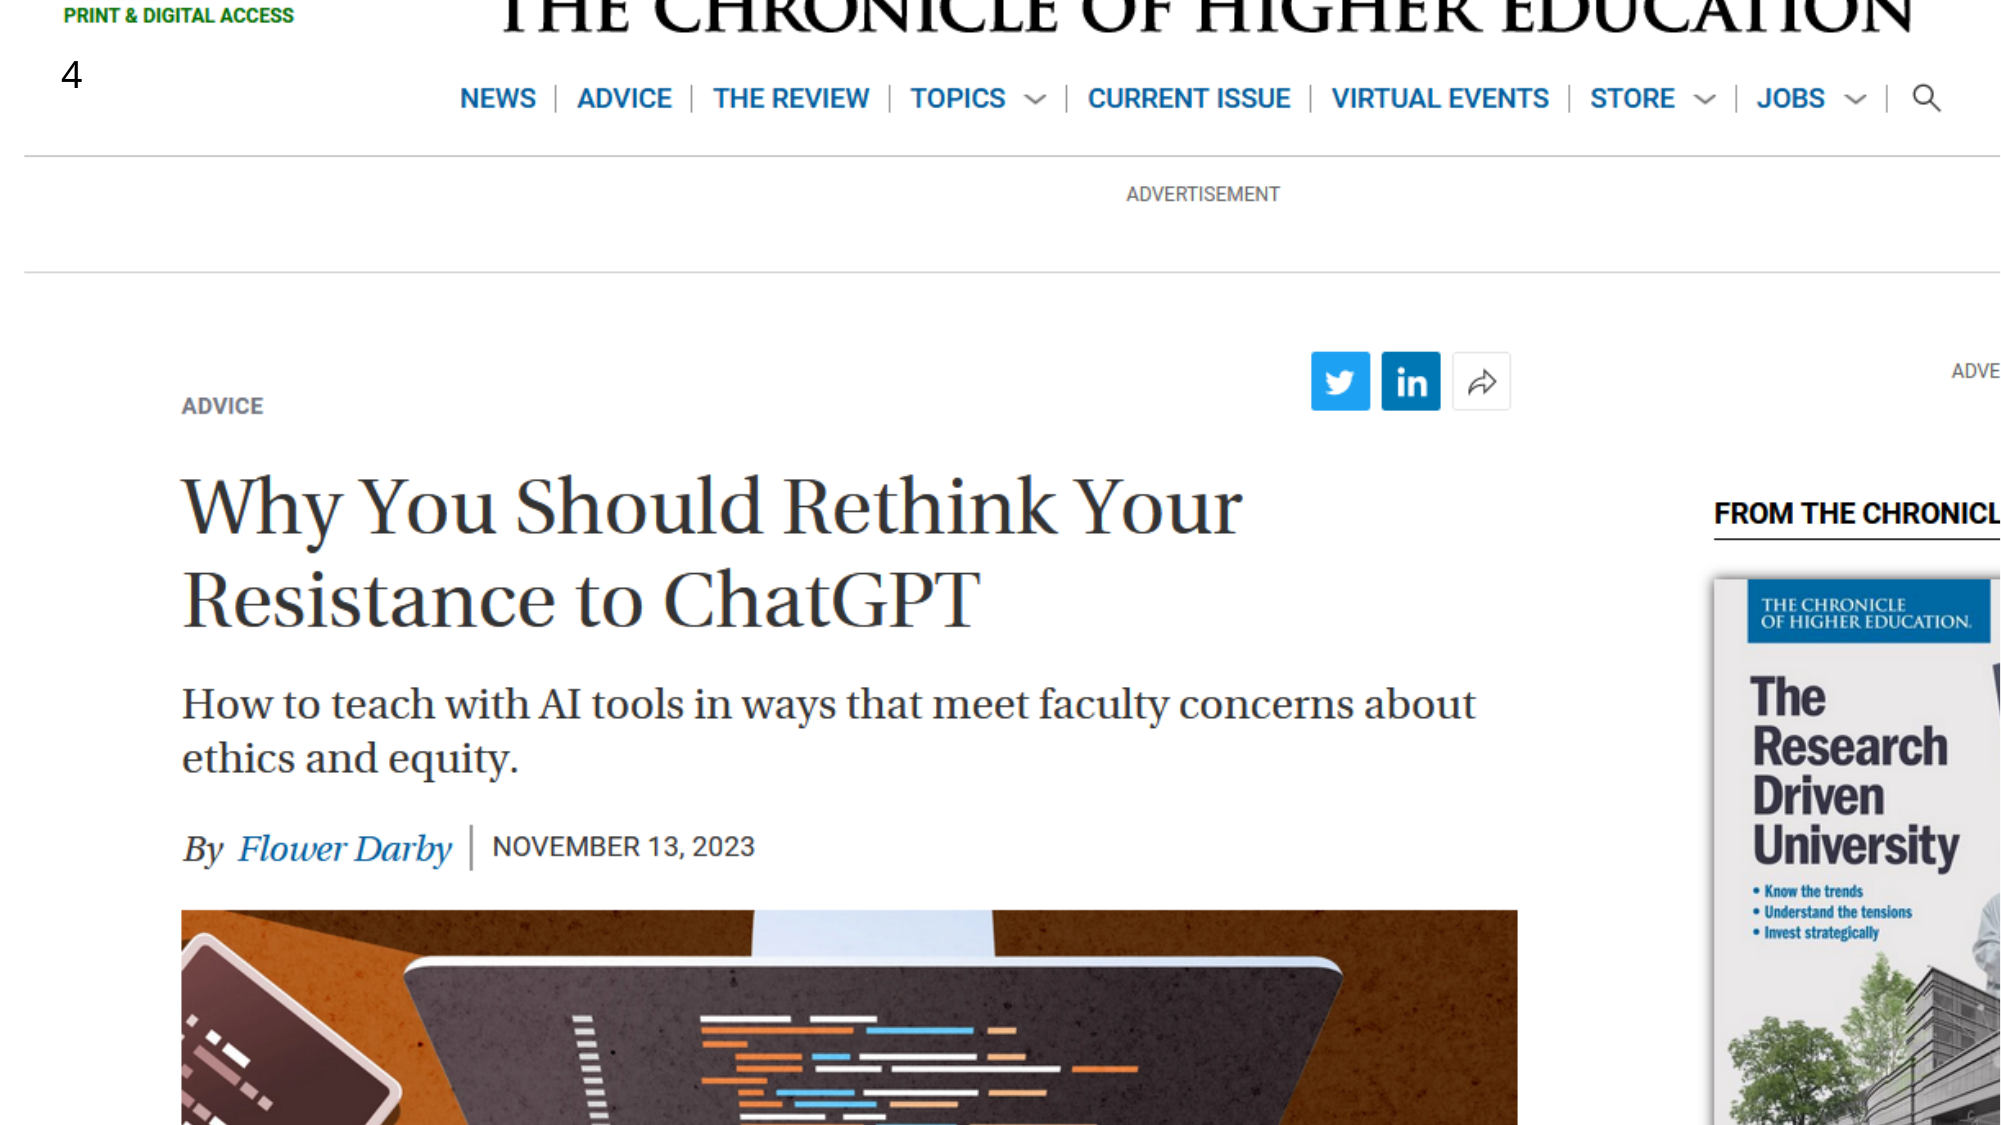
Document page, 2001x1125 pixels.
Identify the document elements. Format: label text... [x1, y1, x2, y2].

text_box 4 [45, 43, 116, 105]
picture [0, 0, 2000, 1125]
